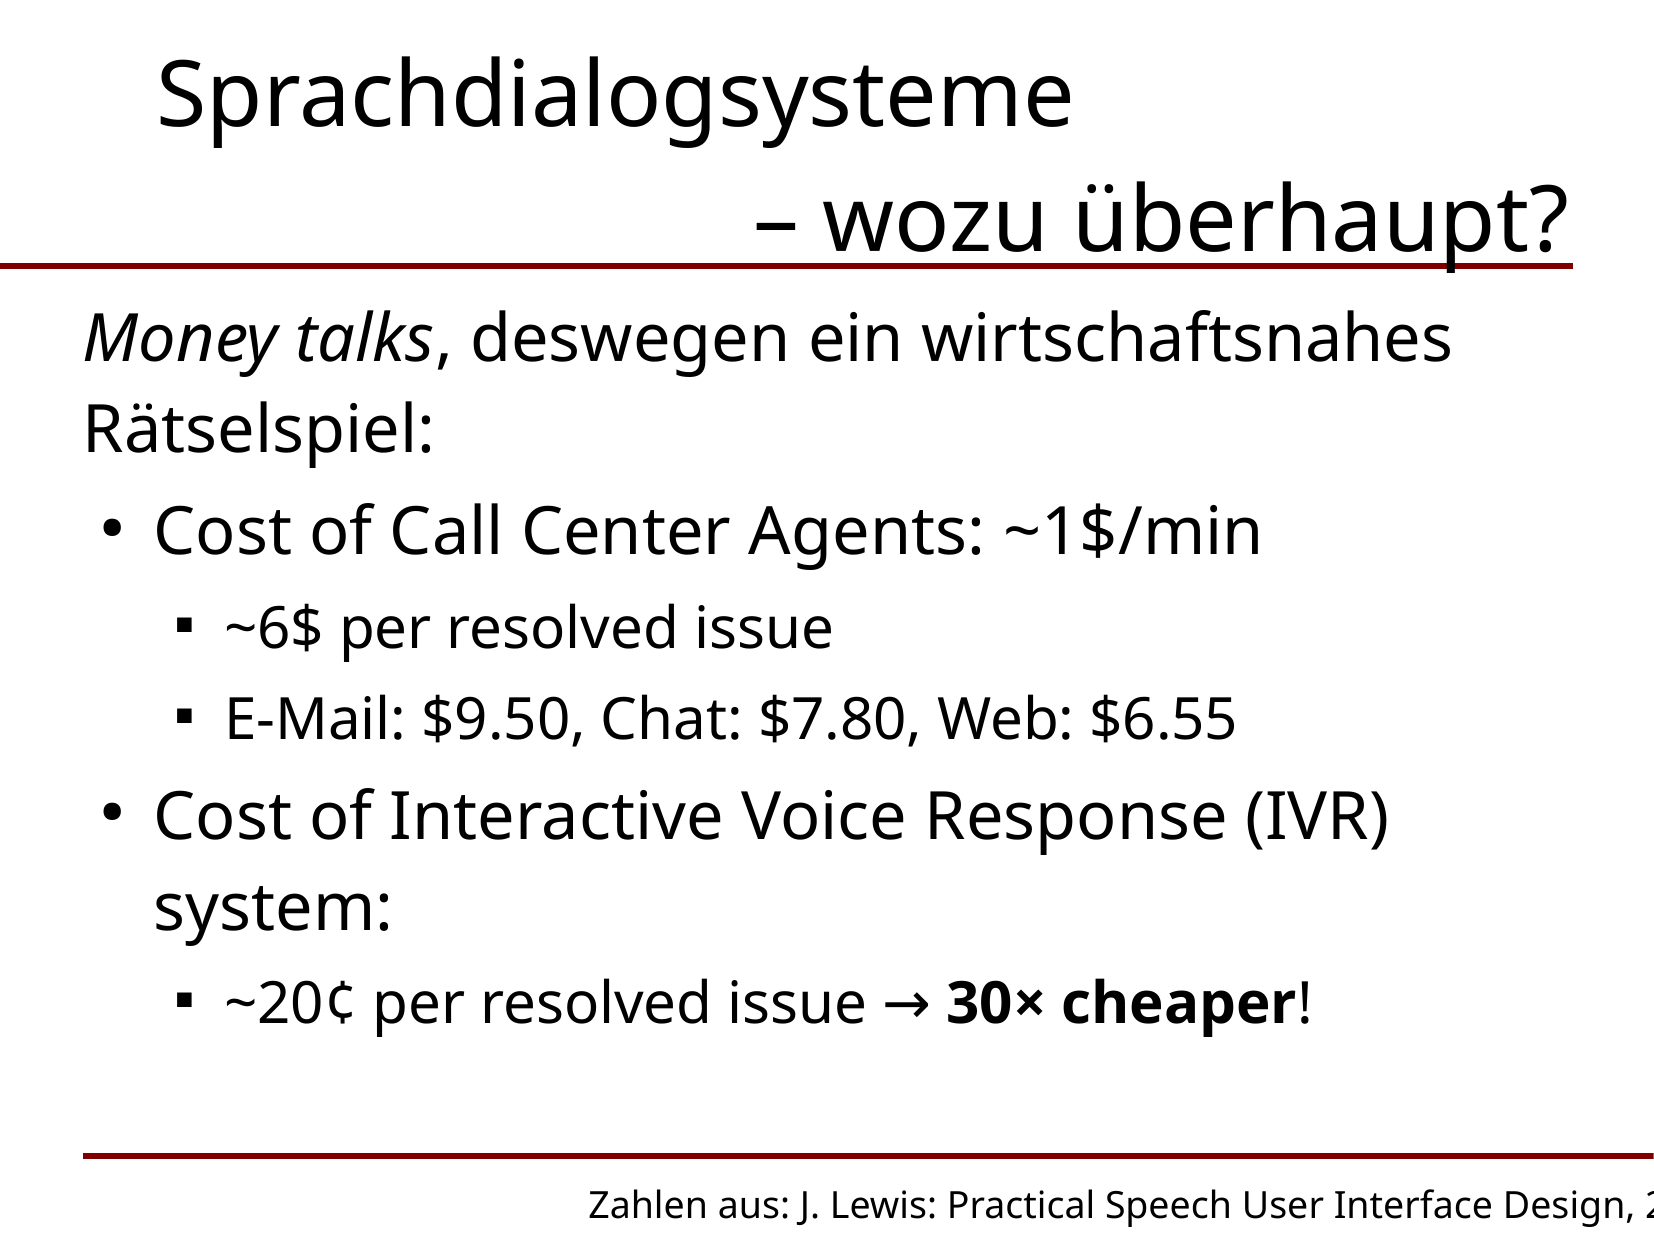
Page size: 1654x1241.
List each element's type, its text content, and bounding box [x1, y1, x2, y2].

list Money talks, deswegen ein wirtschaftsnahes Rätselspiel: Cost of Call Center Agents: ~1$/min ~6$ per resolved issue E-Mail: $9.50, Chat: $7.80, Web: $6.55 Cost of Interactive Voice Response (IVR) system: ~20¢ per resolved issue → 30× cheaper! [82, 290, 1571, 1188]
text_box Zahlen aus: J. Lewis: Practical Speech User Interface Design, 2011. [573, 1171, 1594, 1237]
title Sprachdialogsysteme – wozu überhaupt? [82, 42, 1571, 264]
